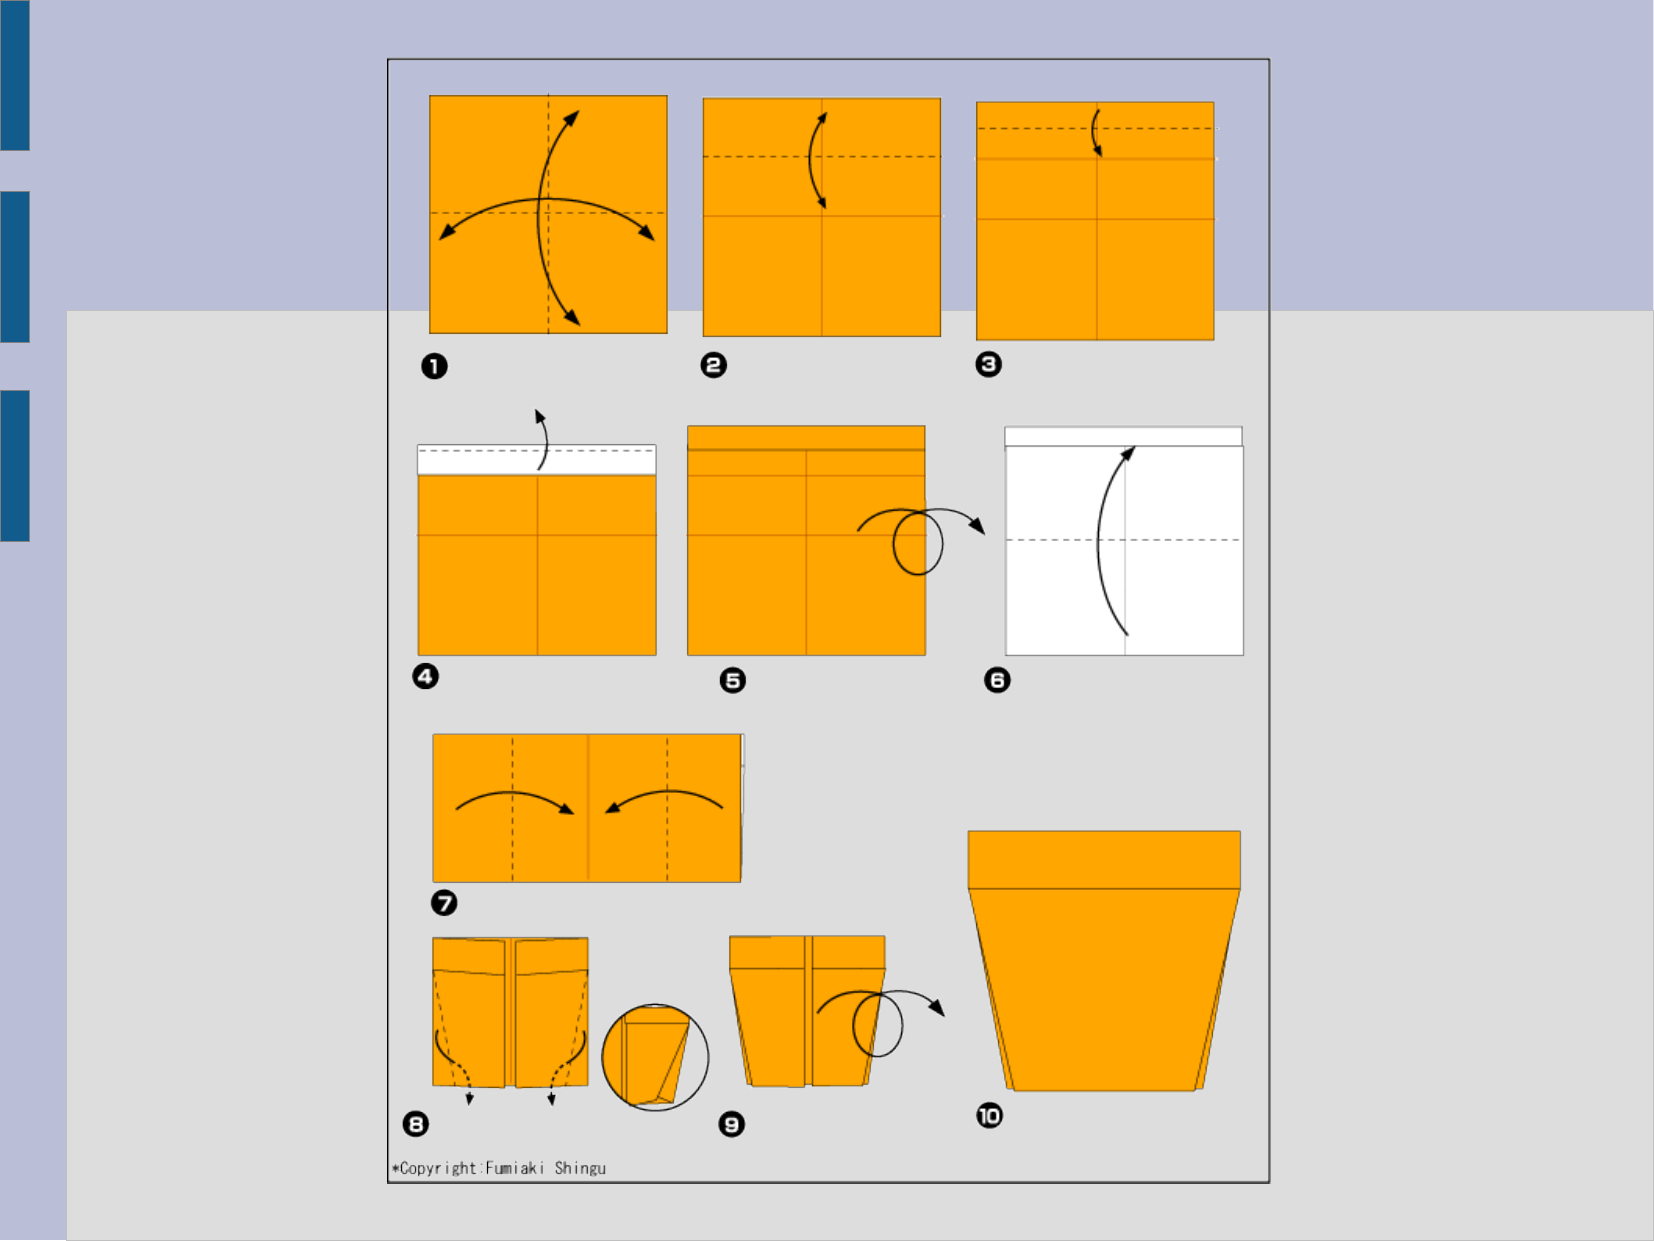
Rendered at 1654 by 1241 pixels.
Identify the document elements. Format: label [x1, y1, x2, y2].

picture [387, 56, 1273, 1184]
